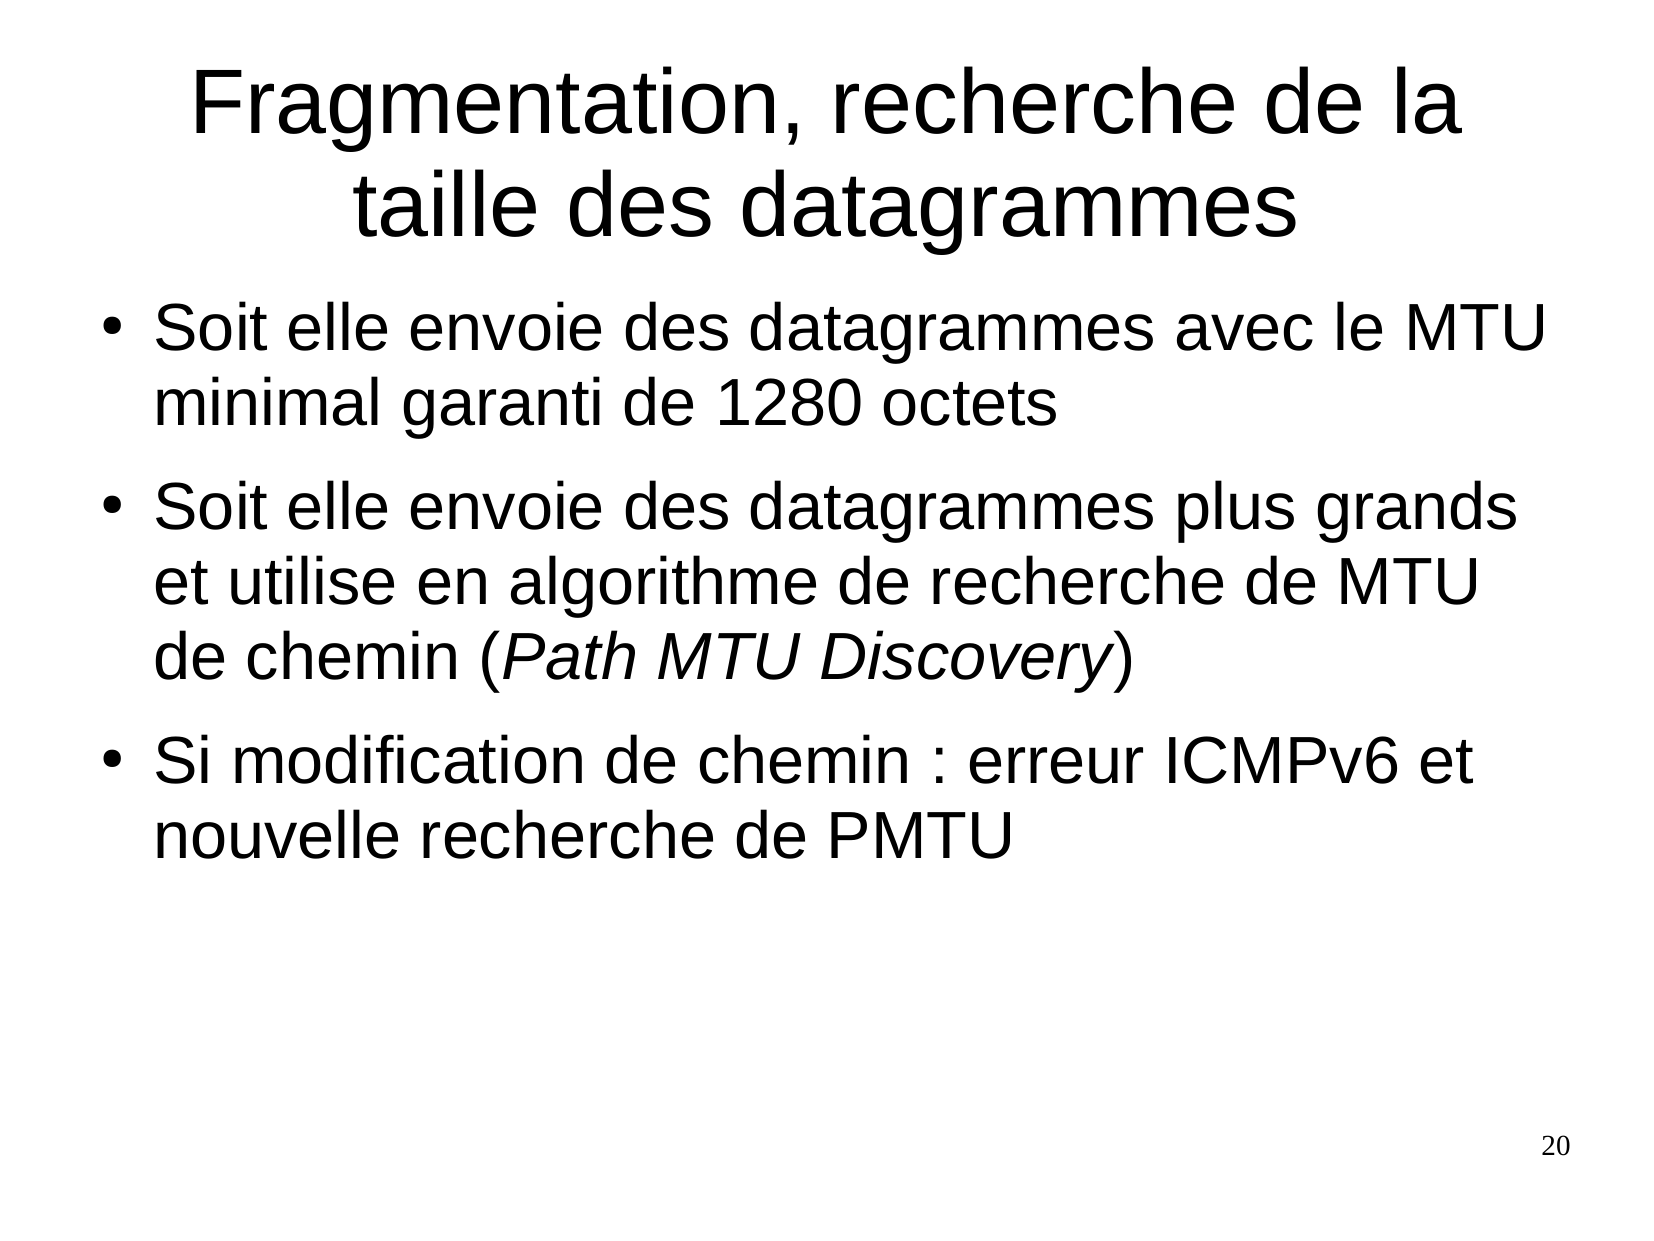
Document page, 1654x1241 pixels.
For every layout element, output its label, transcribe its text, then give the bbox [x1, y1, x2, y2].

title Fragmentation, recherche de la taille des datagrammes [82, 49, 1571, 257]
list Soit elle envoie des datagrammes avec le MTU minimal garanti de 1280 octets Soit elle envoie des datagrammes plus grands et utilise en algorithme de recherche de MTU de chemin (Path MTU Discovery) Si modification de chemin : erreur ICMPv6 et nouvelle recherche de PMTU [82, 290, 1571, 1109]
